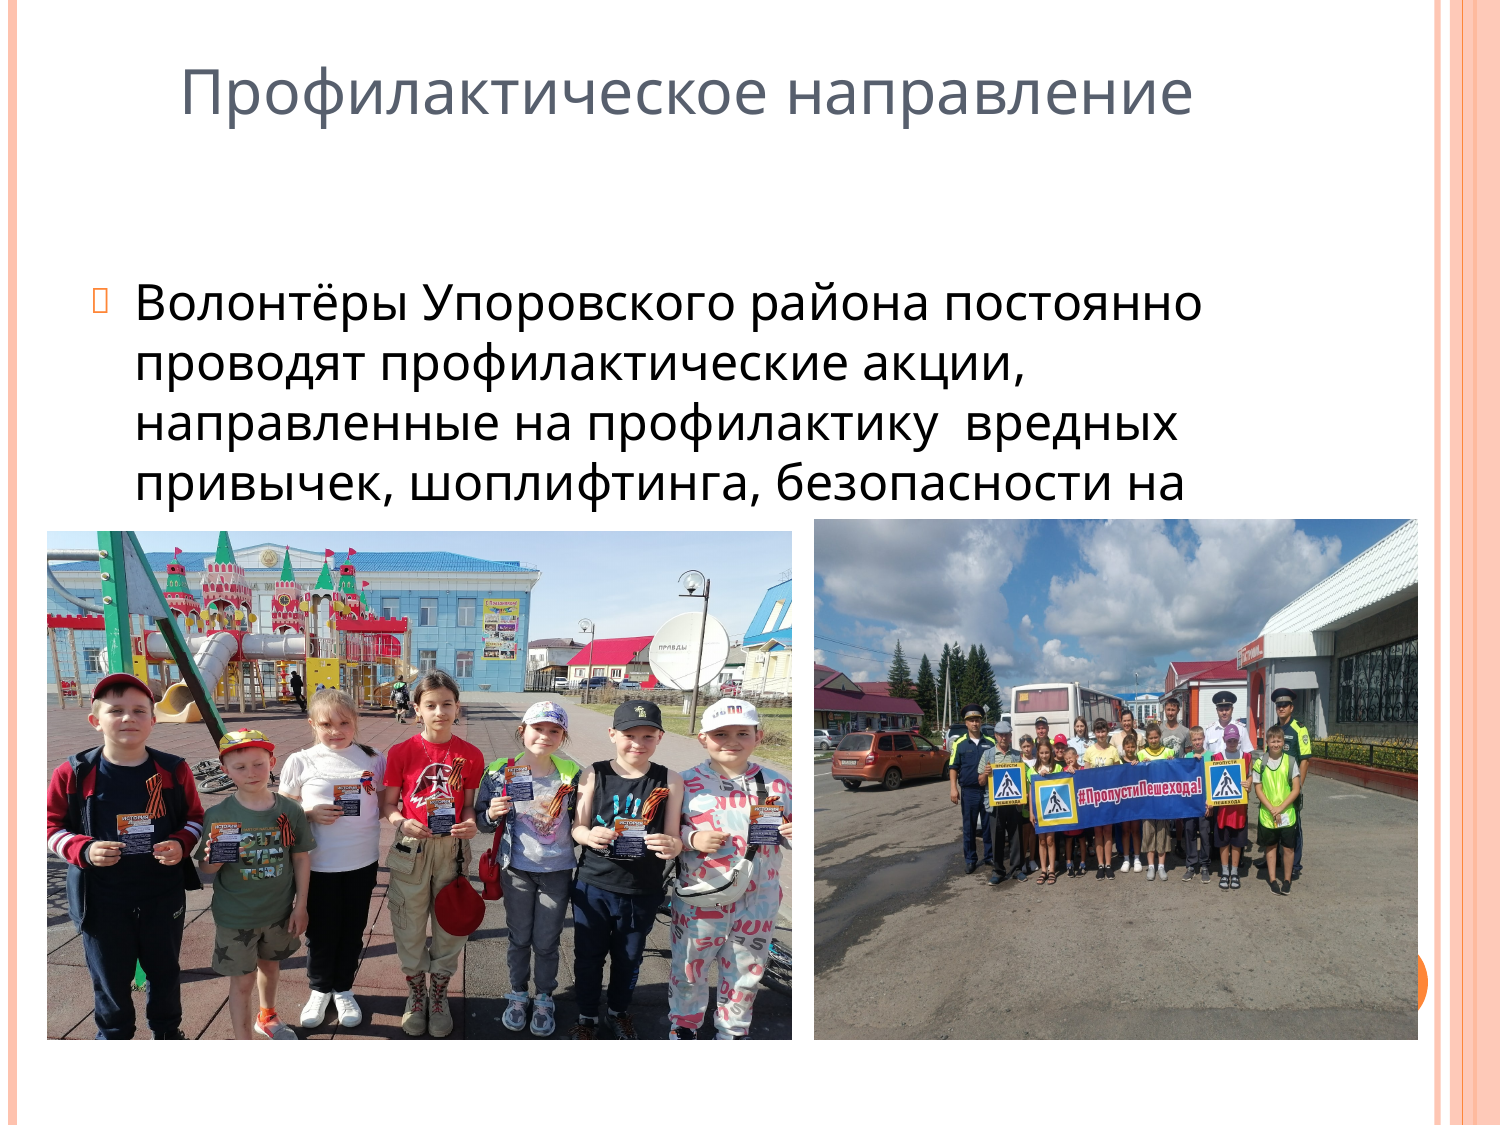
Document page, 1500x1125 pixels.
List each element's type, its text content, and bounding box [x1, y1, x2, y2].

list Волонтёры Упоровского района постоянно проводят профилактические акции, направленные на профилактику вредных привычек, шоплифтинга, безопасности на дорогах. [75, 262, 1300, 1062]
title Профилактическое направление [75, 45, 1300, 233]
picture [47, 531, 792, 1040]
picture [814, 519, 1418, 1040]
